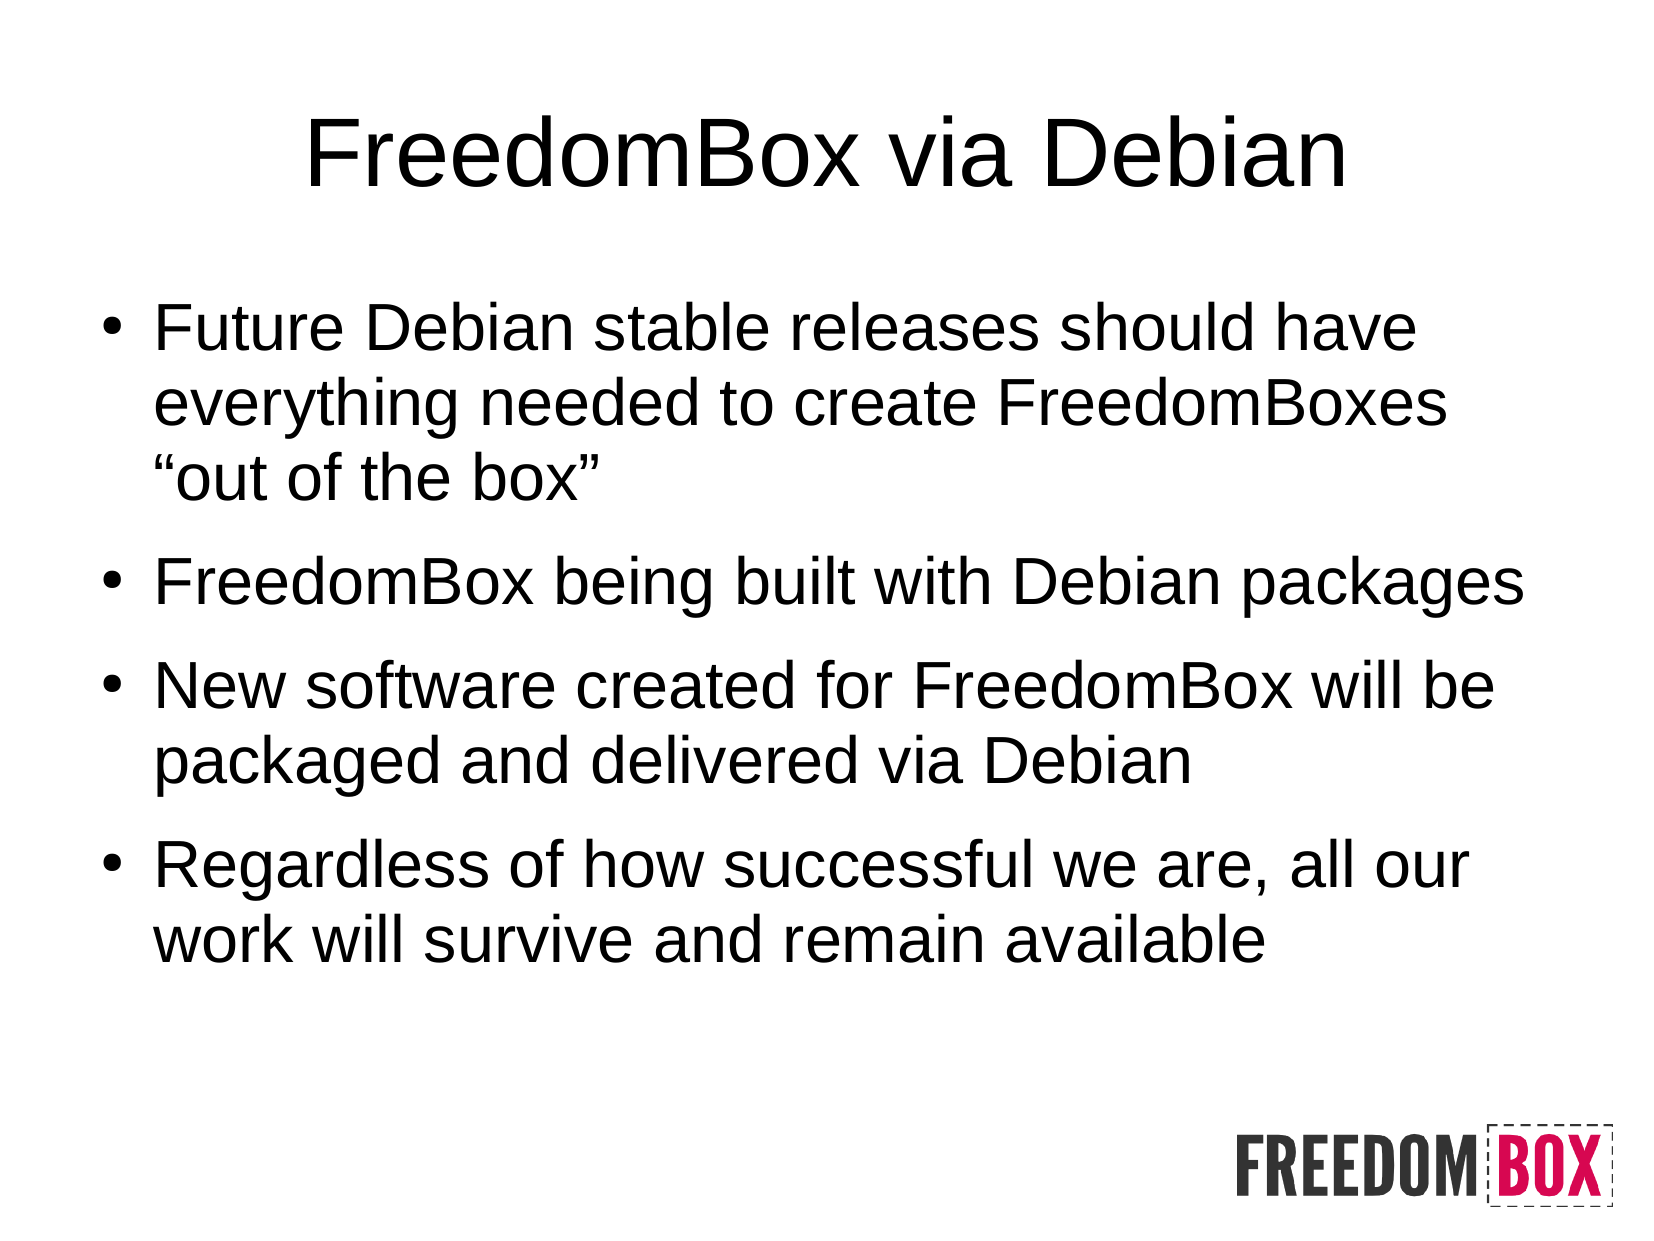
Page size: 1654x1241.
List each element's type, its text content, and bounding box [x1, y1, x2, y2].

list Future Debian stable releases should have everything needed to create FreedomBoxes “out of the box” FreedomBox being built with Debian packages New software created for FreedomBox will be packaged and delivered via Debian Regardless of how successful we are, all our work will survive and remain available [82, 290, 1571, 1109]
picture [1237, 1124, 1613, 1207]
title FreedomBox via Debian [82, 49, 1571, 257]
